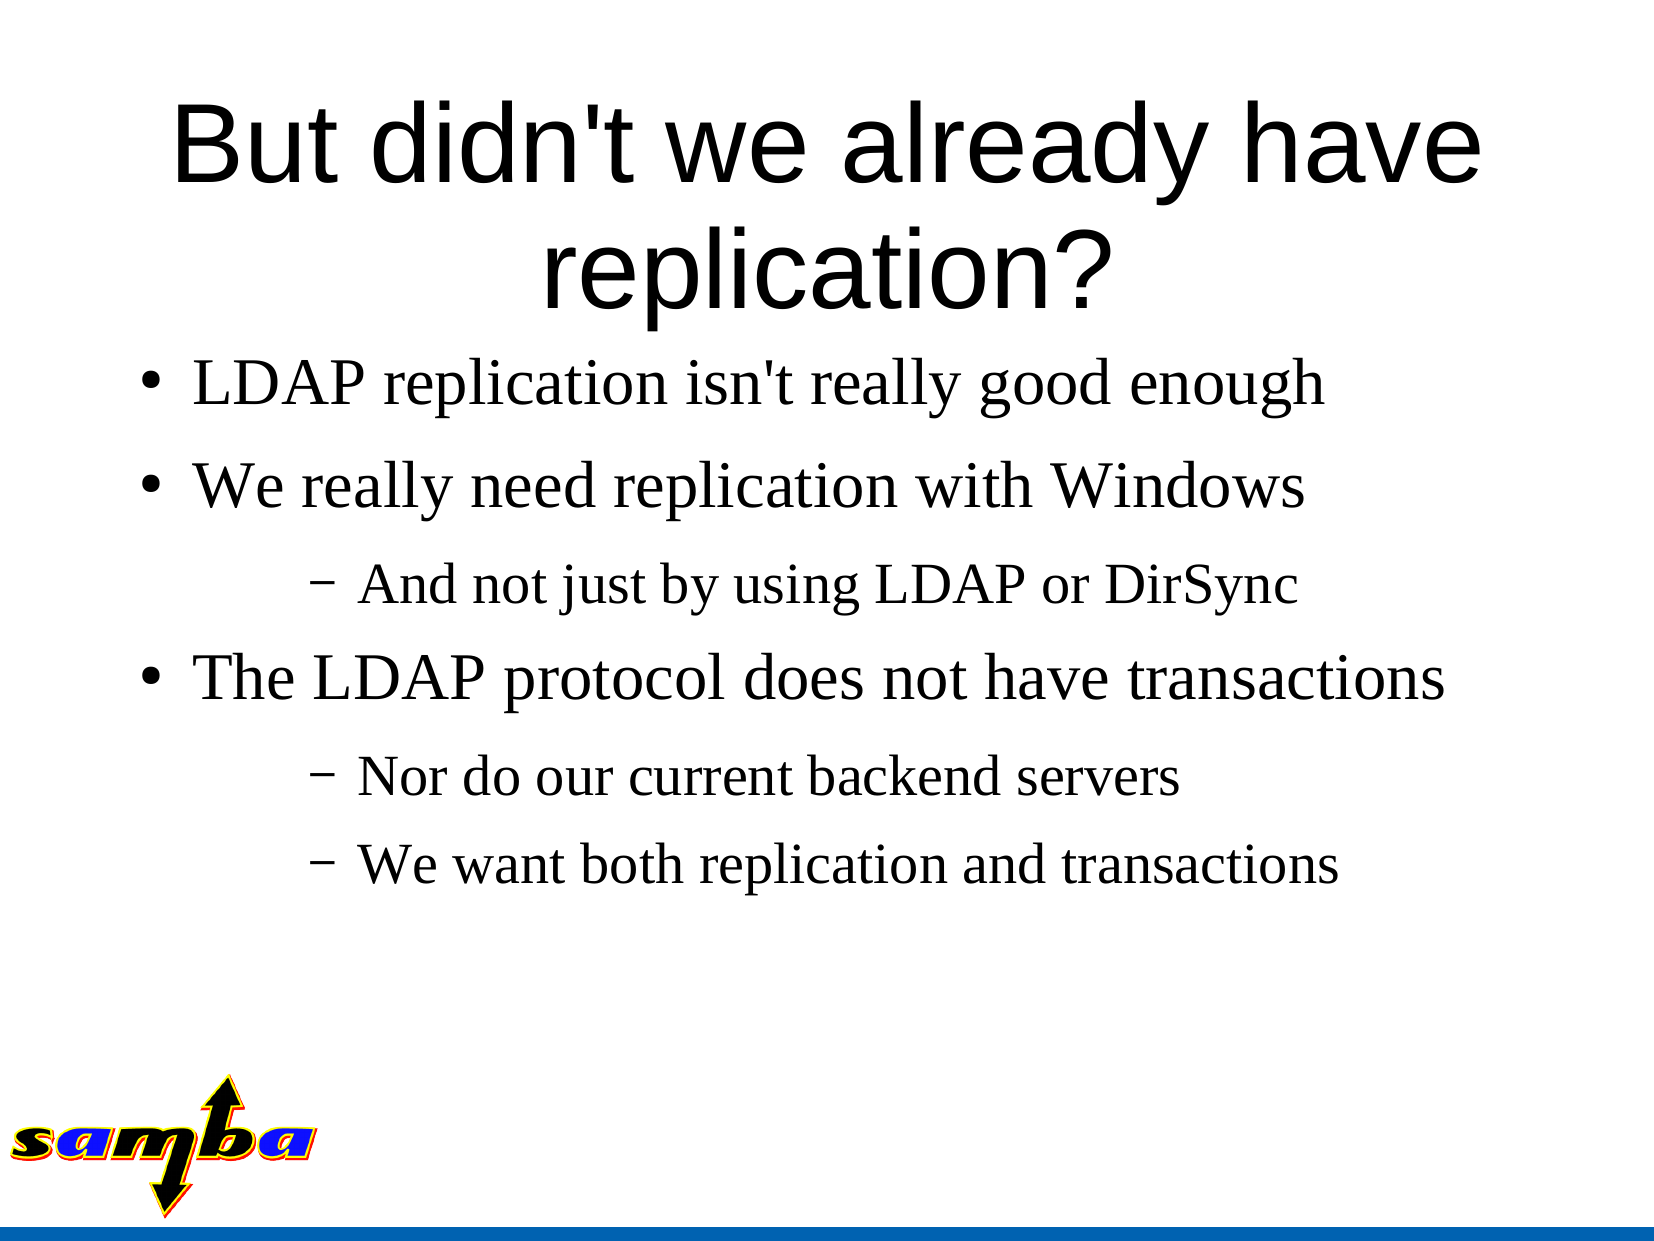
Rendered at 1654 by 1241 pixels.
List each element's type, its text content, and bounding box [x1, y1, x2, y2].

picture [9, 1074, 319, 1219]
list LDAP replication isn't really good enough We really need replication with Windows And not just by using LDAP or DirSync The LDAP protocol does not have transactions Nor do our current backend servers We want both replication and transactions [121, 344, 1534, 1112]
title But didn't we already have replication? [121, 66, 1534, 344]
